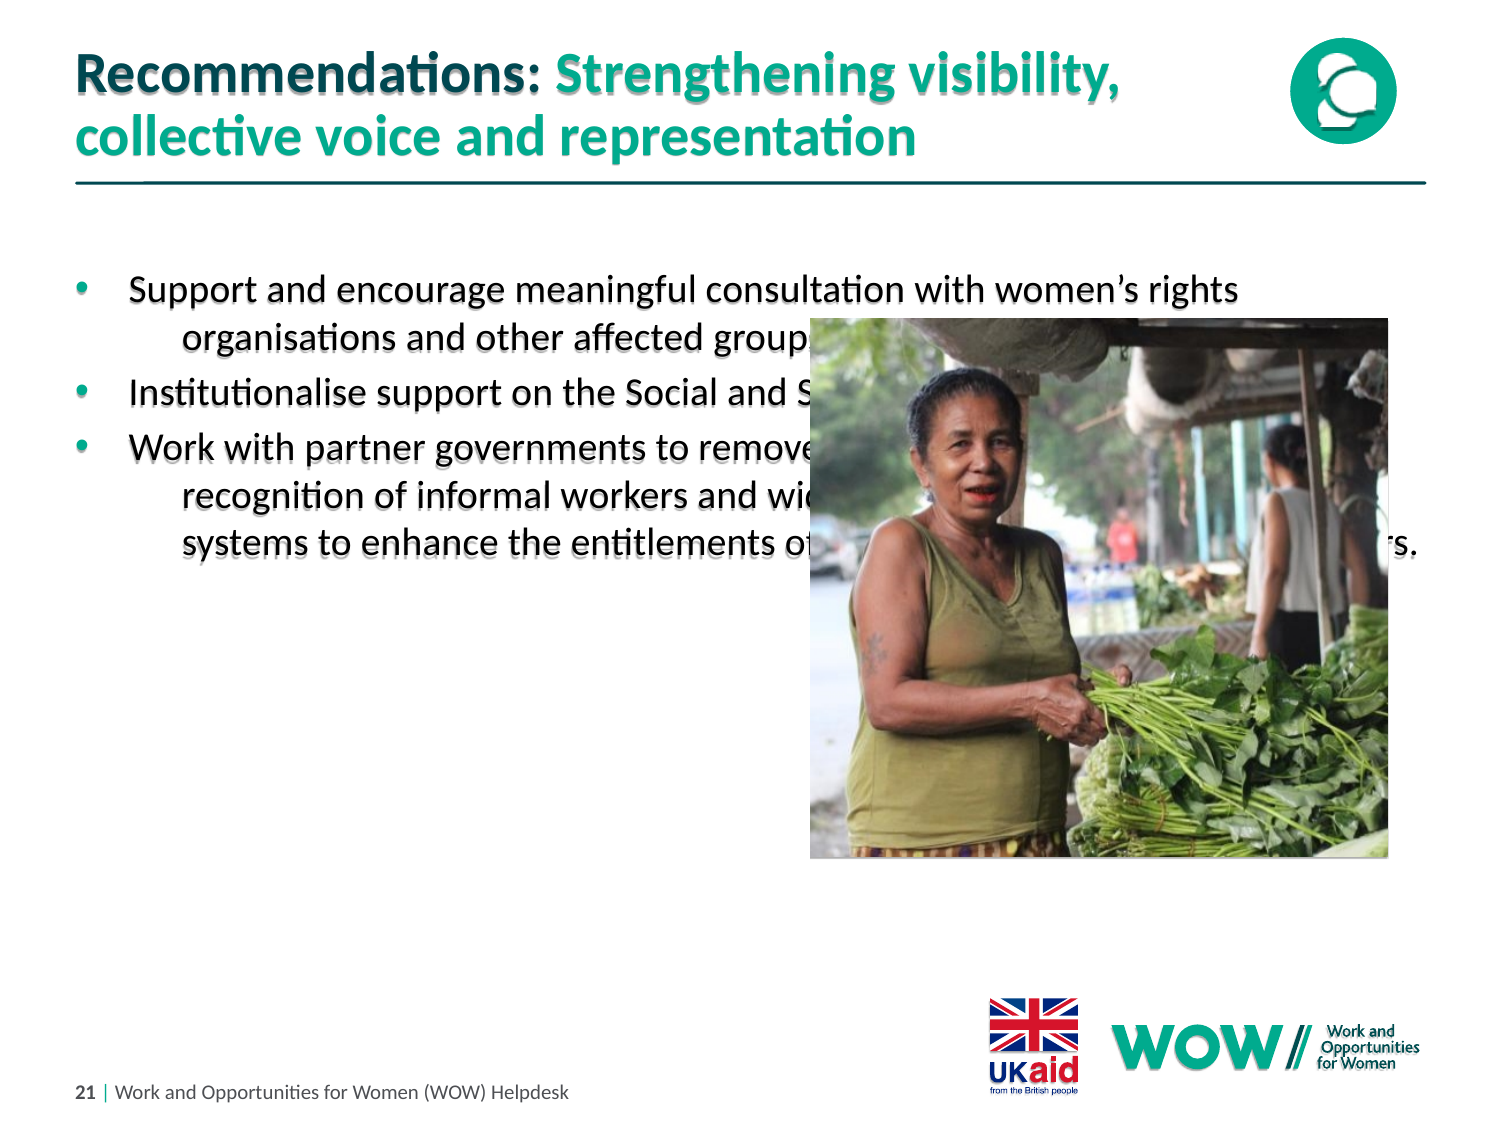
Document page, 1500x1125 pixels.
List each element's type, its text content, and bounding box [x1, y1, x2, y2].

list Support and encourage meaningful consultation with women’s rights organisations and other affected groups. Institutionalise support on the Social and Solidarity Economy (SSE). Work with partner governments to remove discriminatory laws, promote legal recognition of informal workers and widen coverage of social protection systems to enhance the entitlements of informal workers and entrepreneurs. [75, 262, 751, 1110]
title Recommendations: Strengthening visibility, collective voice and representation [75, 46, 1424, 161]
picture [1317, 53, 1377, 127]
text_box 21 | Work and Opportunities for Women (WOW) Helpdesk [75, 1045, 648, 1106]
text_box [1284, 32, 1403, 150]
picture [810, 318, 1388, 857]
